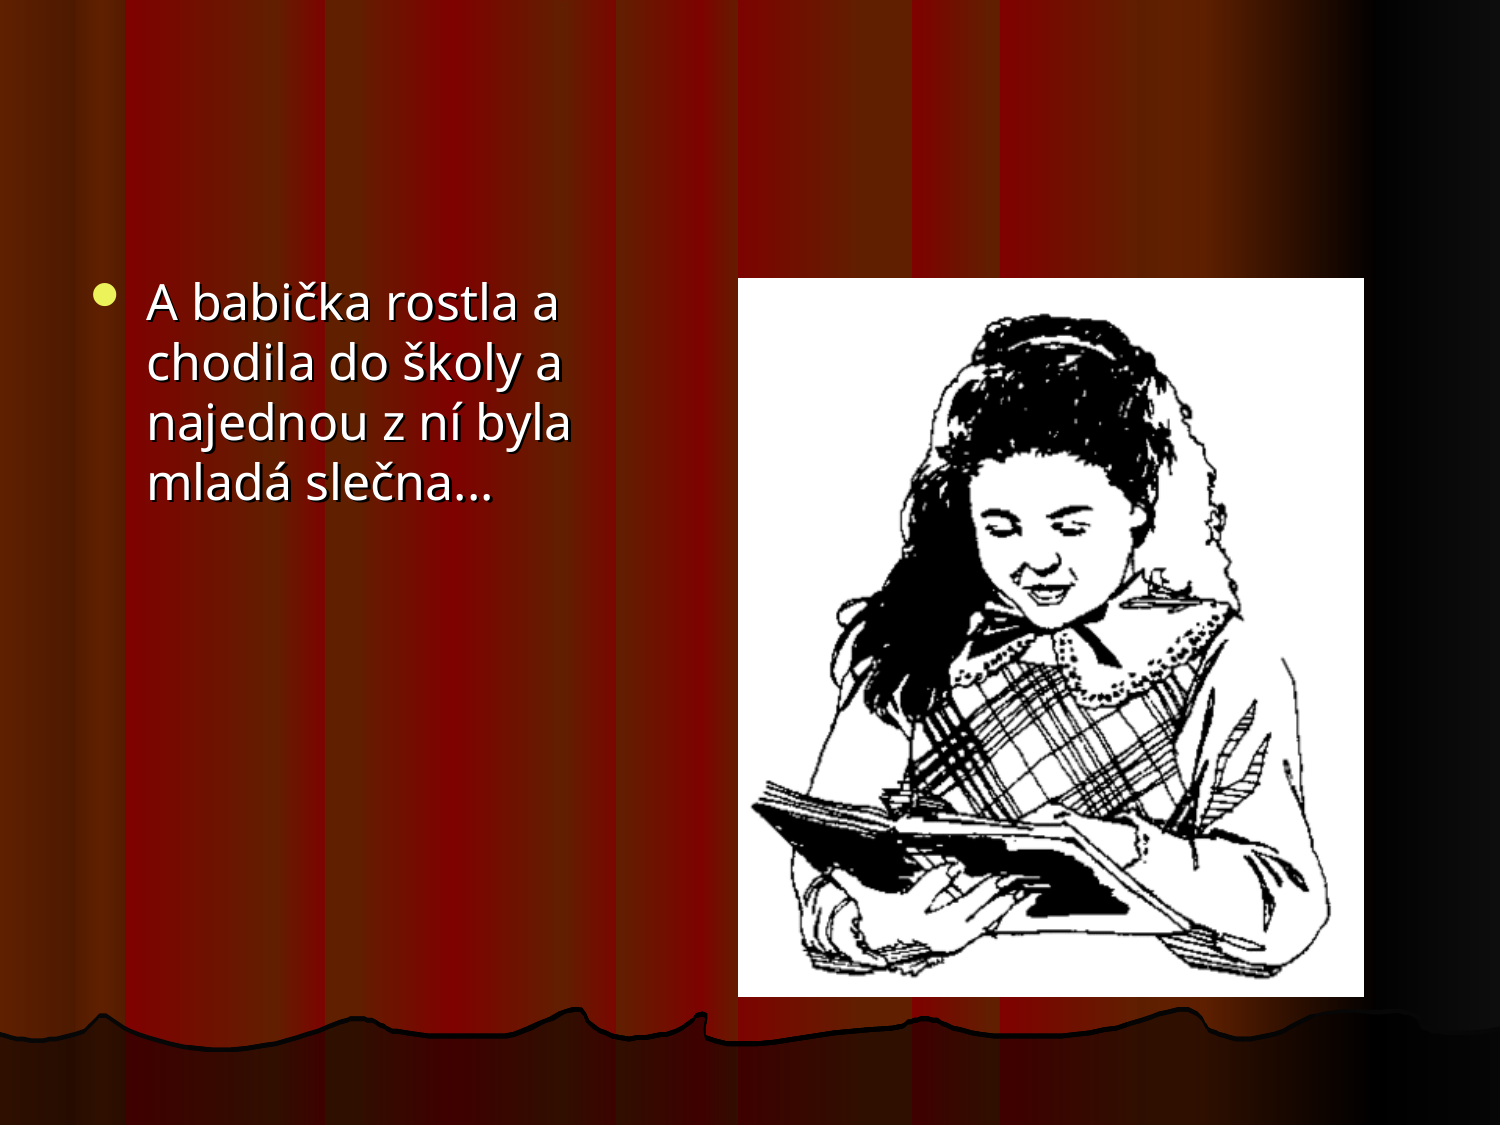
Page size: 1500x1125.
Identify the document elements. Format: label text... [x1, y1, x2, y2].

picture [738, 278, 1364, 997]
list A babička rostla a chodila do školy a najednou z ní byla mladá slečna... [75, 262, 738, 1006]
